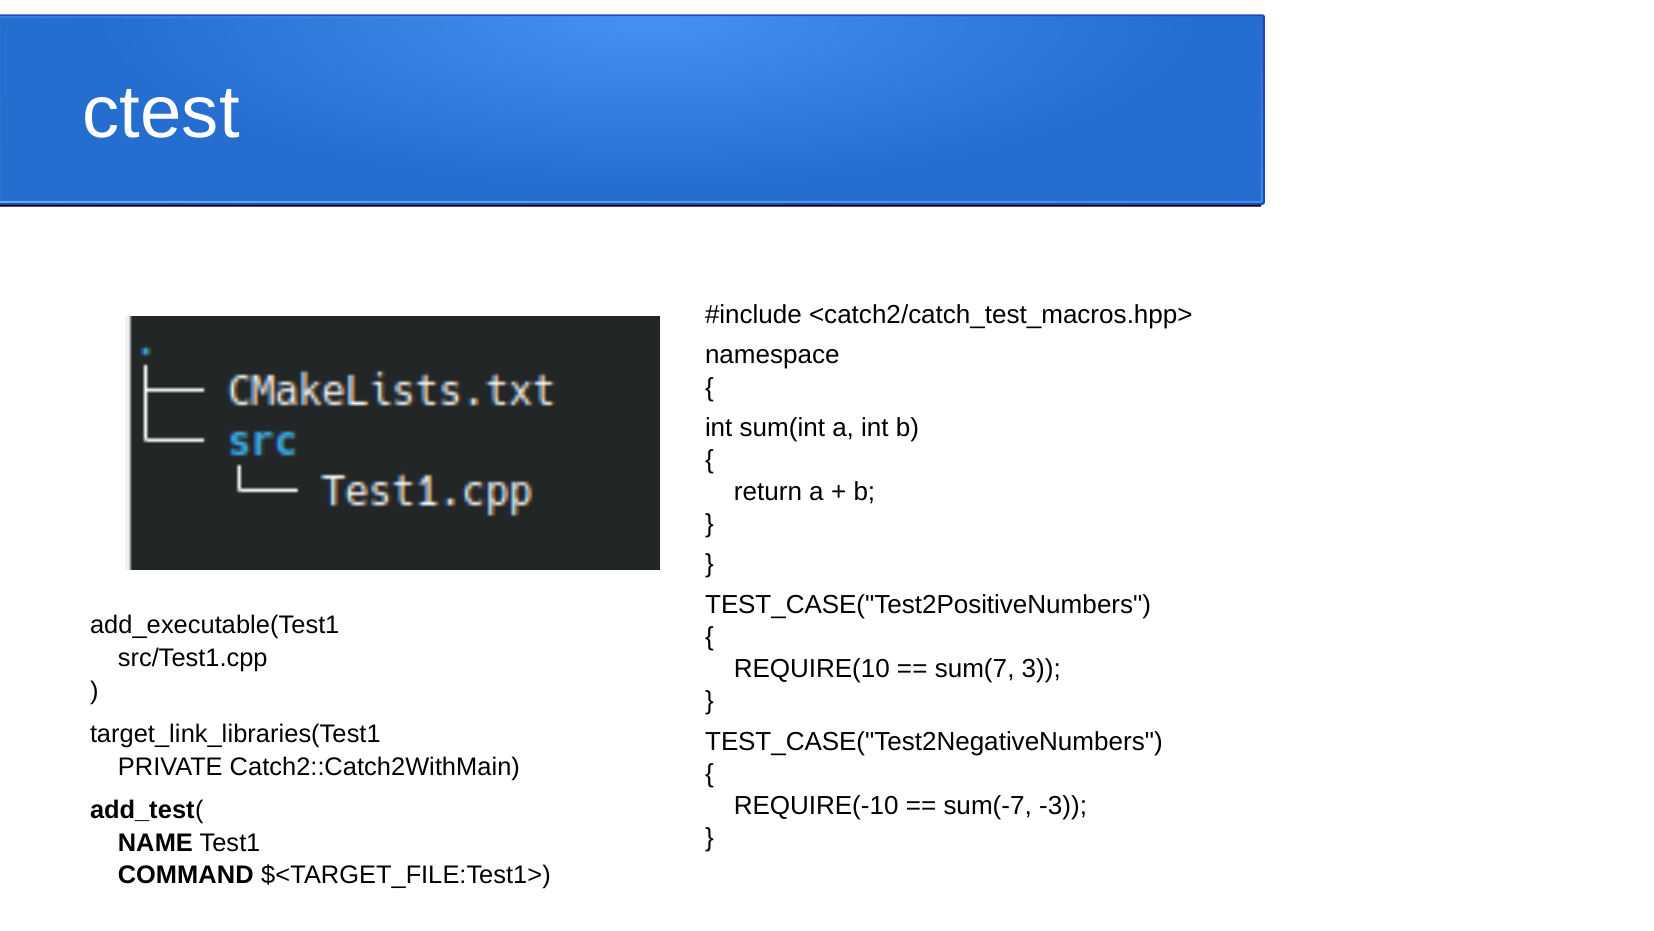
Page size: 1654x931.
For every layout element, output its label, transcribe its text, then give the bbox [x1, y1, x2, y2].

list #include <catch2/catch_test_macros.hpp> namespace { int sum(int a, int b) { return a + b; } } TEST_CASE("Test2PositiveNumbers") { REQUIRE(10 == sum(7, 3)); } TEST_CASE("Test2NegativeNumbers") { REQUIRE(-10 == sum(-7, -3)); } [705, 300, 1591, 886]
title ctest [82, 29, 1235, 196]
picture [125, 316, 660, 571]
list add_executable(Test1 src/Test1.cpp ) target_link_libraries(Test1 PRIVATE Catch2::Catch2WithMain) add_test( NAME Test1 COMMAND $<TARGET_FILE:Test1>) [90, 600, 826, 901]
